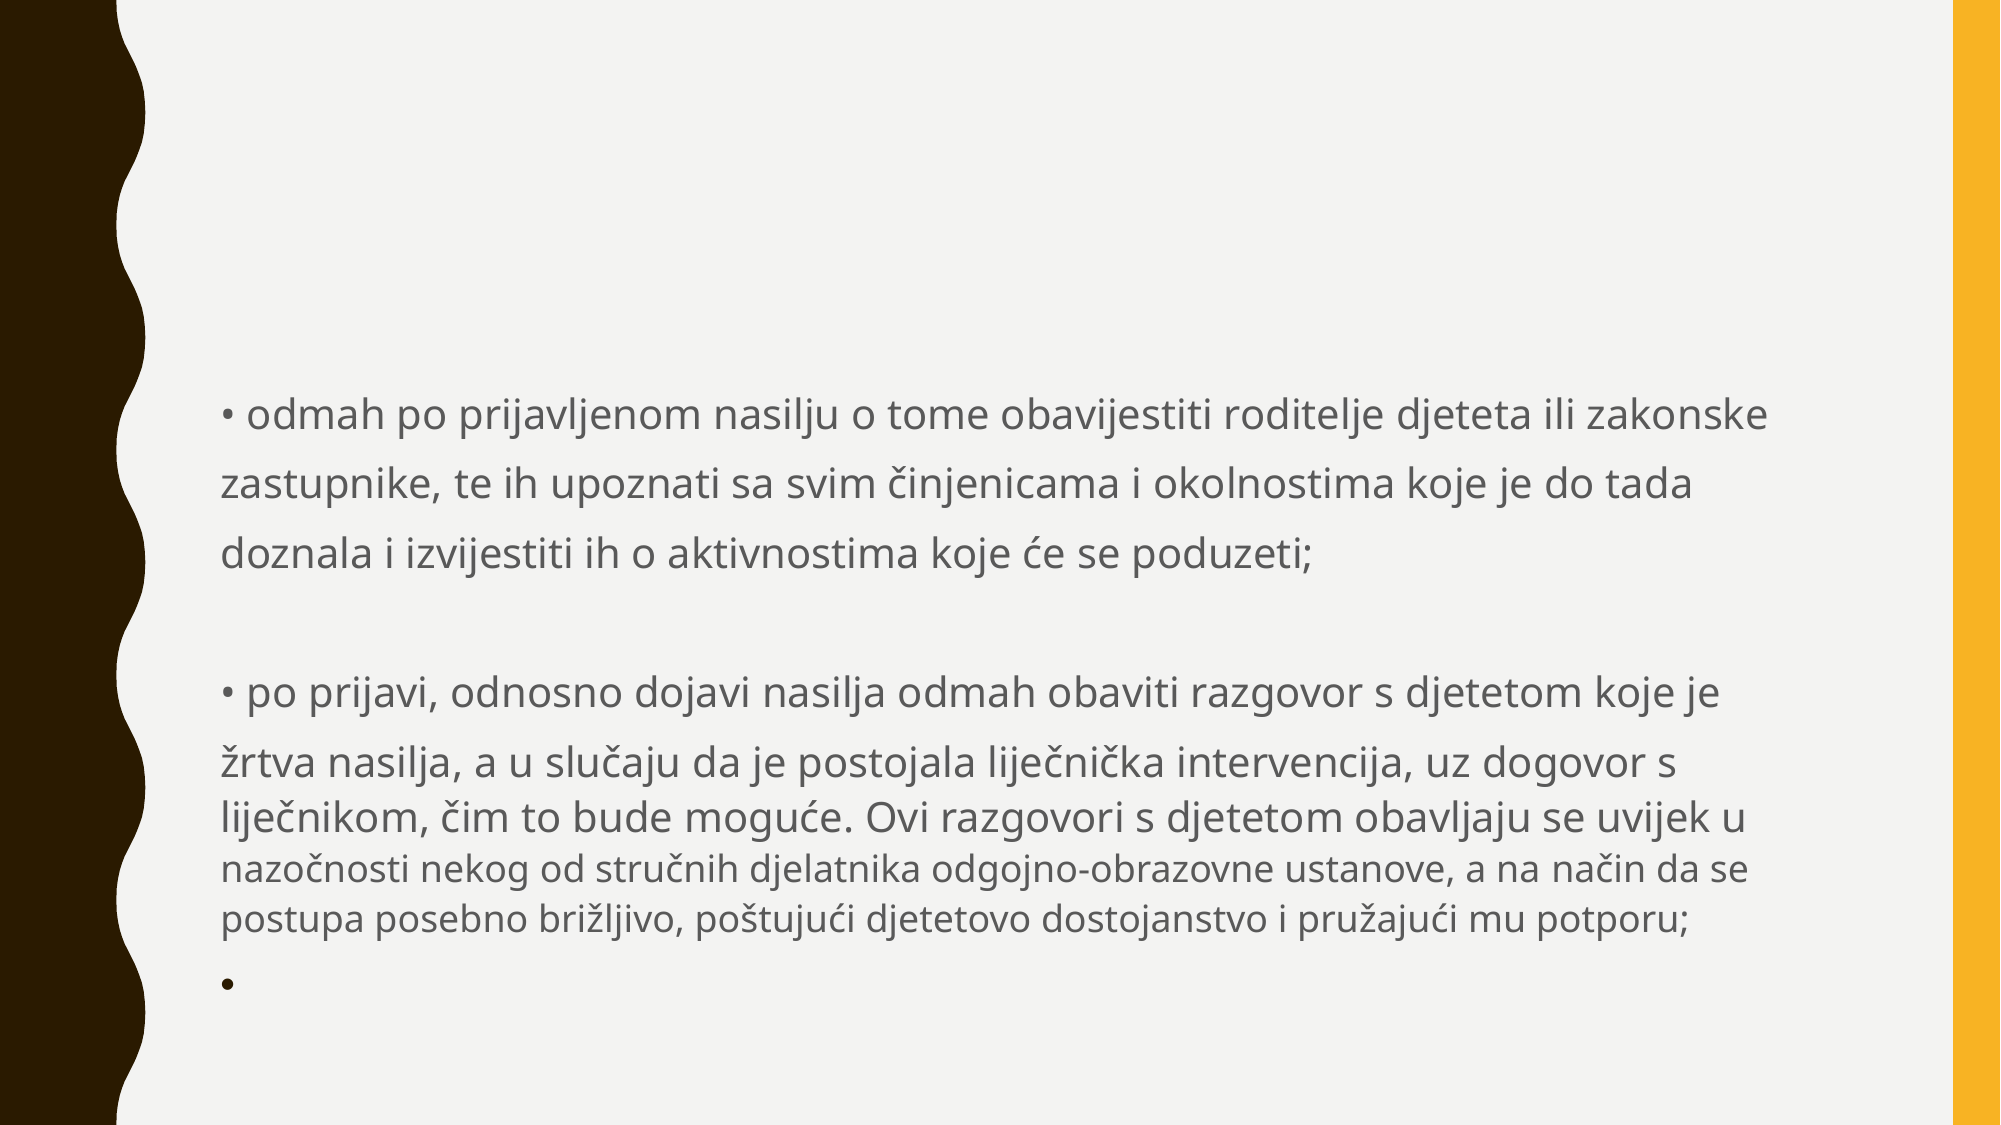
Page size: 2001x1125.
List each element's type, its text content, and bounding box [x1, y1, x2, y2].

list • odmah po prijavljenom nasilju o tome obavijestiti roditelje djeteta ili zakonske zastupnike, te ih upoznati sa svim činjenicama i okolnostima koje je do tada doznala i izvijestiti ih o aktivnostima koje će se poduzeti; • po prijavi, odnosno dojavi nasilja odmah obaviti razgovor s djetetom koje je žrtva nasilja, a u slučaju da je postojala liječnička intervencija, uz dogovor s liječnikom, čim to bude moguće. Ovi razgovori s djetetom obavljaju se uvijek u nazočnosti nekog od stručnih djelatnika odgojno-obrazovne ustanove, a na način da se postupa posebno brižljivo, poštujući djetetovo dostojanstvo i pružajući mu potporu; [205, 375, 1876, 965]
